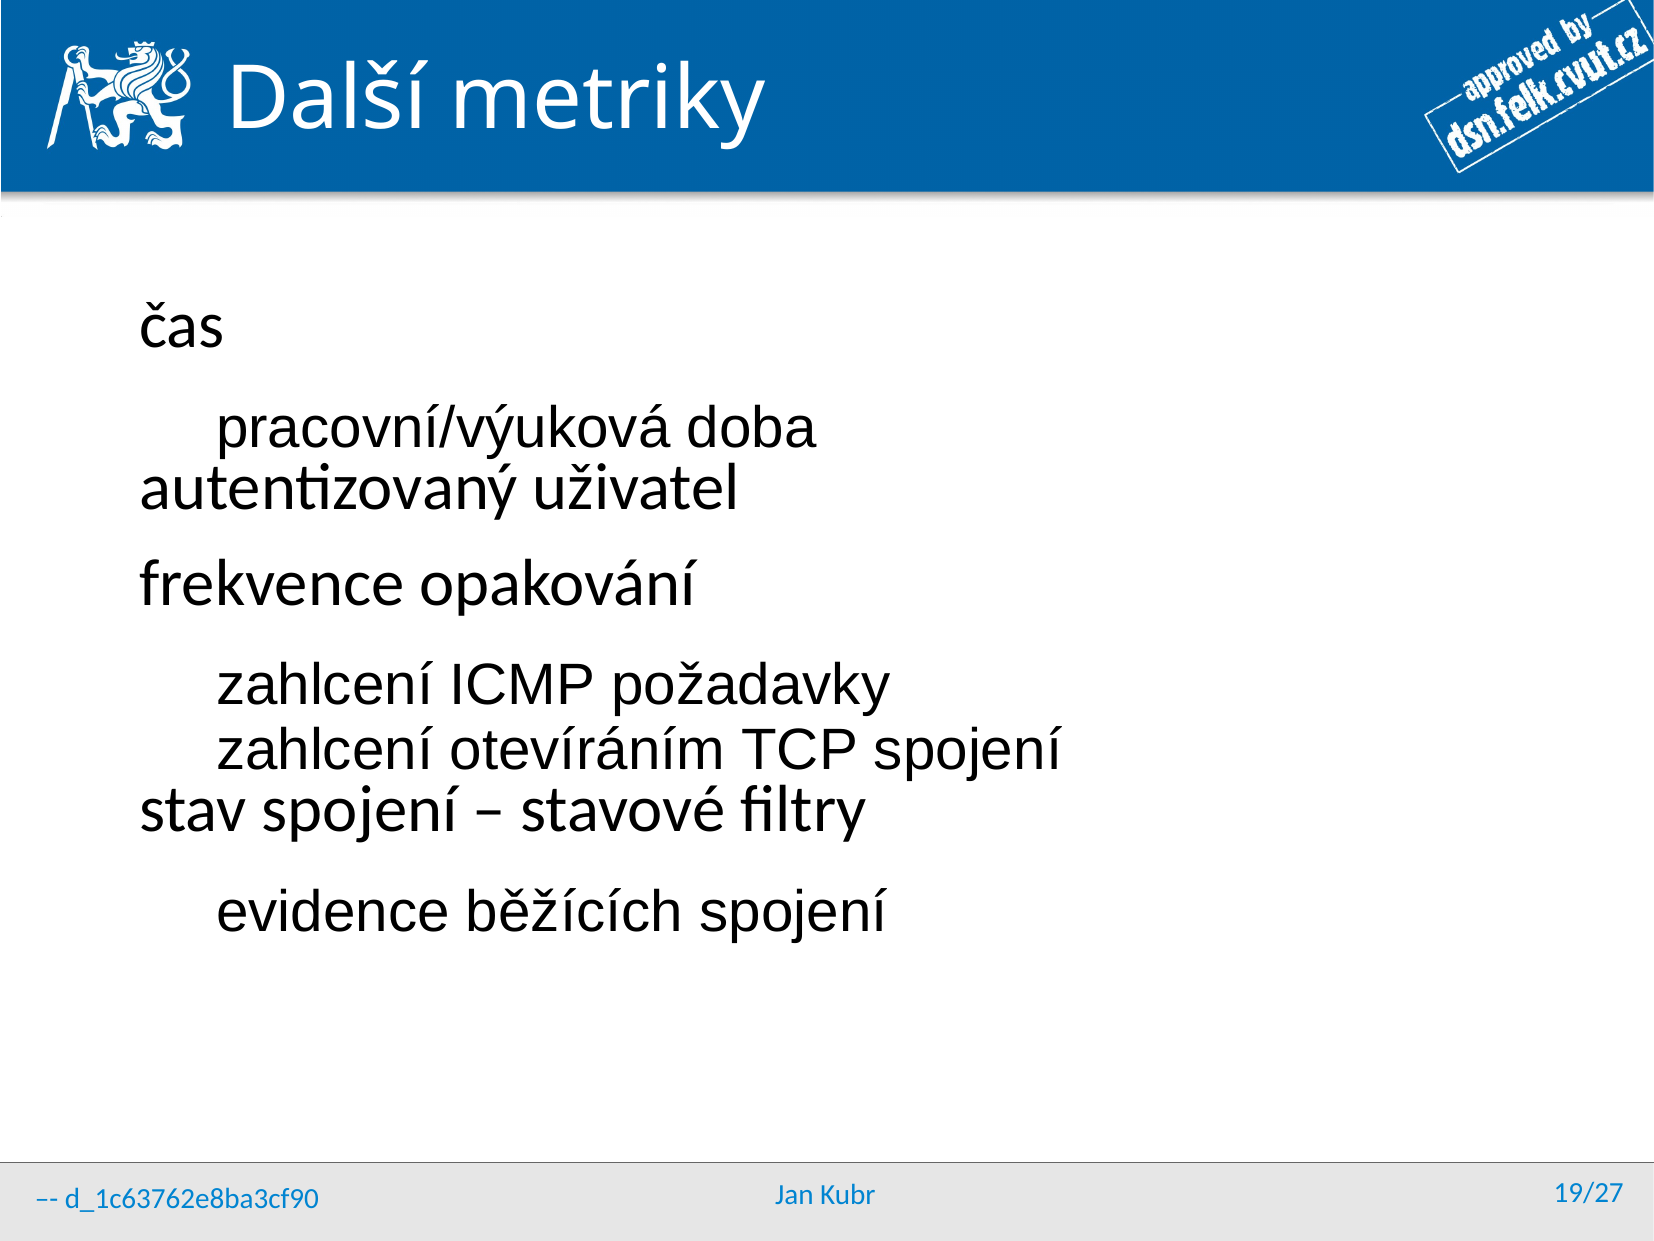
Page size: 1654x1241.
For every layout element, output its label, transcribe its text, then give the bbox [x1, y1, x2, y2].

list čas pracovní/výuková doba autentizovaný uživatel frekvence opakování zahlcení ICMP požadavky zahlcení otevíráním TCP spojení stav spojení – stavové filtry evidence běžících spojení [121, 297, 1534, 1126]
picture [1, 0, 1654, 217]
title Další metriky [225, 0, 1426, 188]
